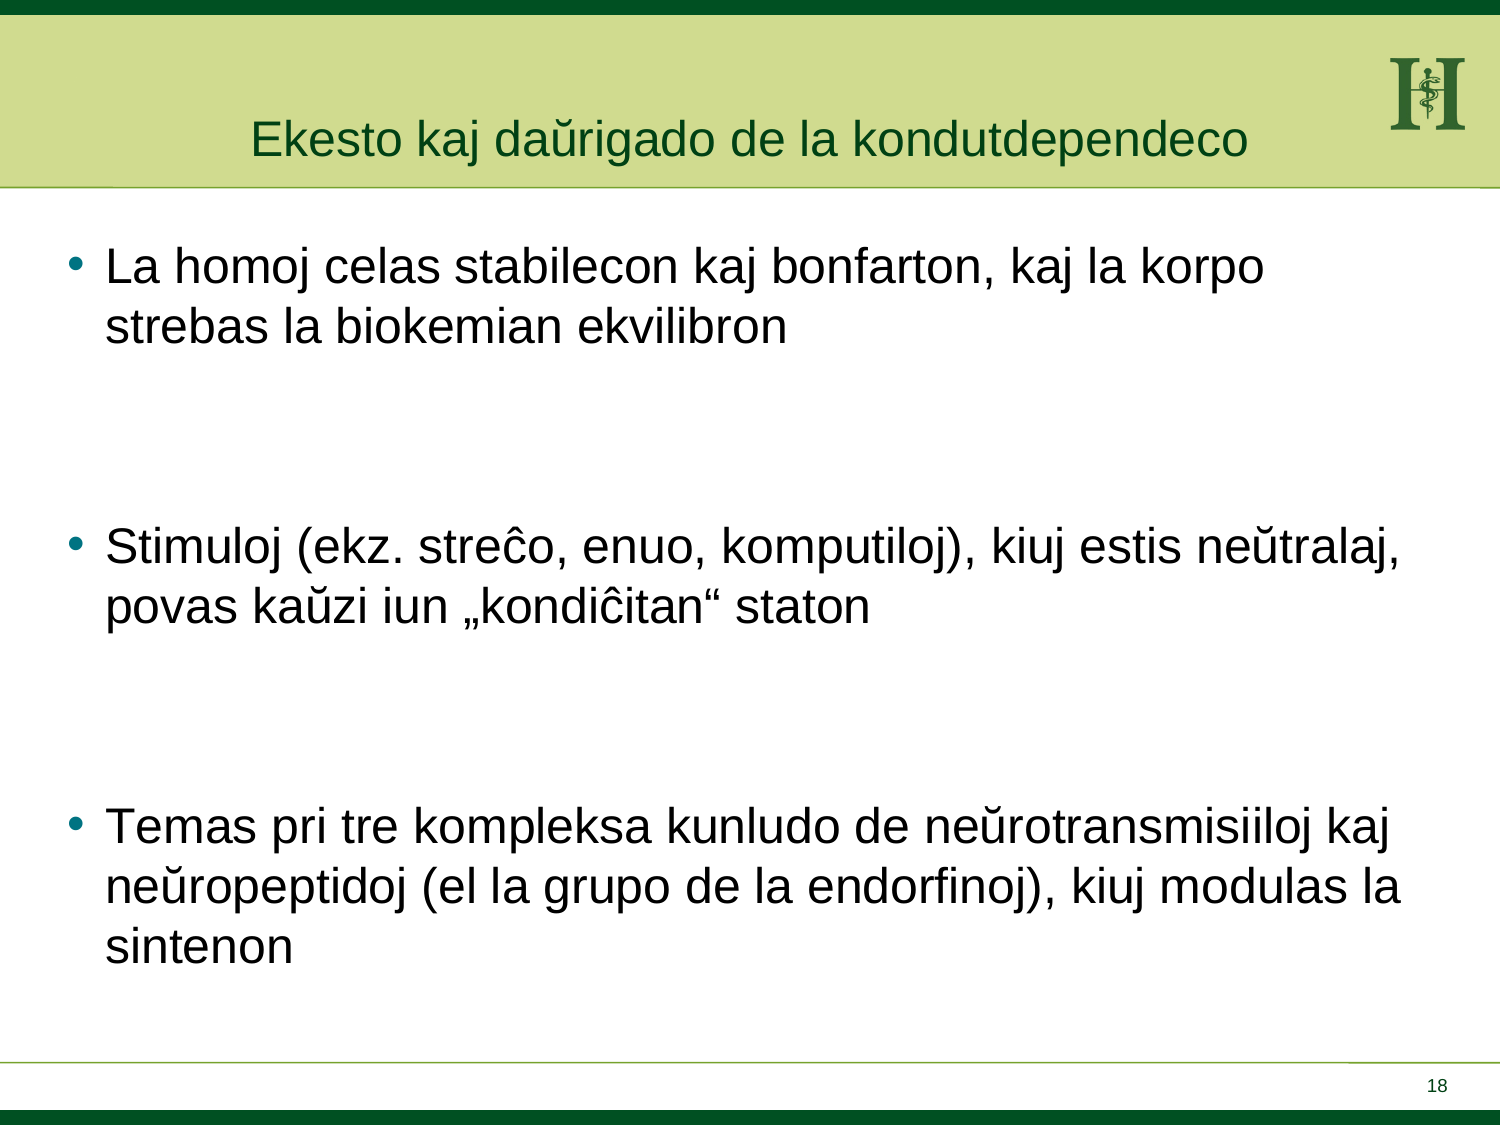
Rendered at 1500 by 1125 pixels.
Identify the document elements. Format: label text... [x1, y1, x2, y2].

picture [0, 15, 1500, 186]
list La homoj celas stabilecon kaj bonfarton, kaj la korpo strebas la biokemian ekvilibron Stimuloj (ekz. streĉo, enuo, komputiloj), kiuj estis neŭtralaj, povas kaŭzi iun „kondiĉitan“ staton Temas pri tre kompleksa kunludo de neŭrotransmisiiloj kaj neŭropeptidoj (el la grupo de la endorfinoj), kiuj modulas la sintenon [52, 226, 1448, 1092]
title Ekesto kaj daŭrigado de la kondutdependeco [52, 24, 1448, 174]
